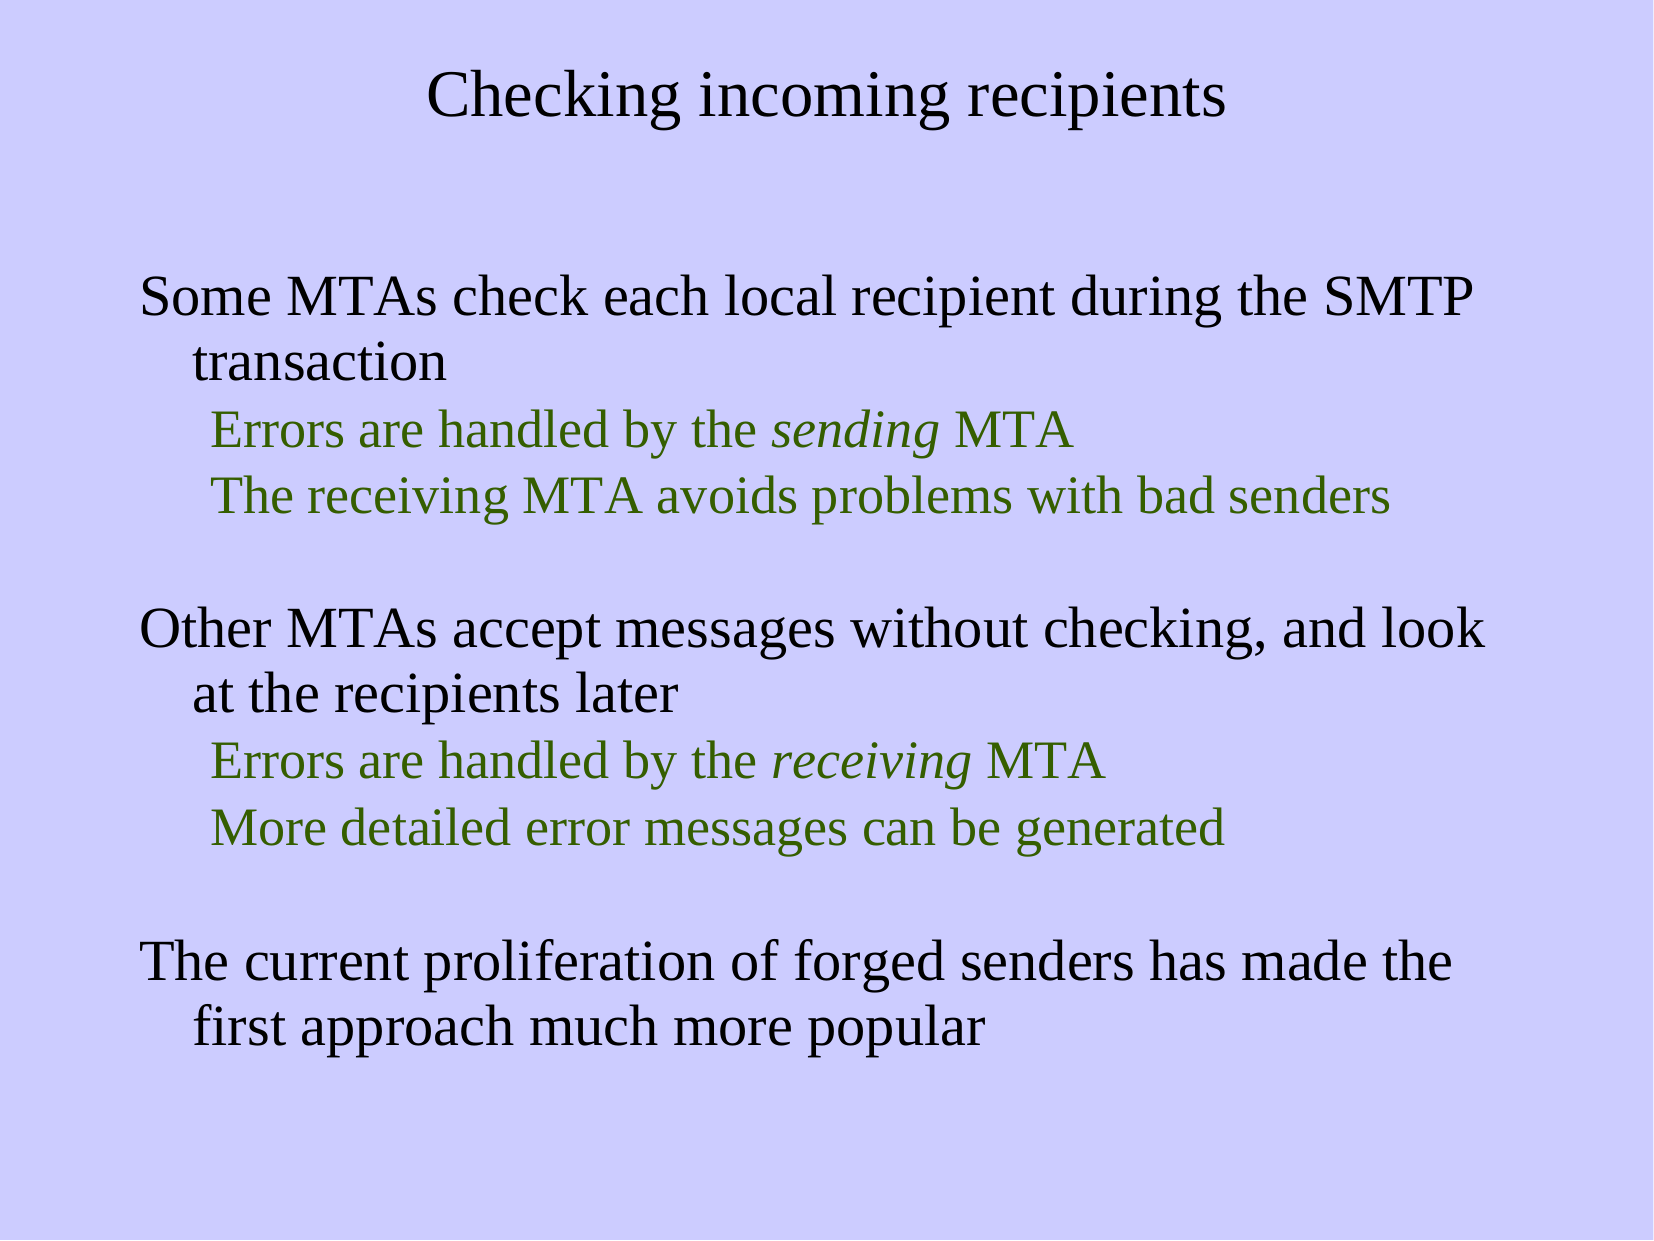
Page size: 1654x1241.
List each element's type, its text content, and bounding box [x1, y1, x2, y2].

title Checking incoming recipients [121, 17, 1534, 171]
list Some MTAs check each local recipient during the SMTP transaction Errors are handled by the sending MTA The receiving MTA avoids problems with bad senders Other MTAs accept messages without checking, and look at the recipients later Errors are handled by the receiving MTA More detailed error messages can be generated The current proliferation of forged senders has made the first approach much more popular [121, 199, 1534, 1241]
